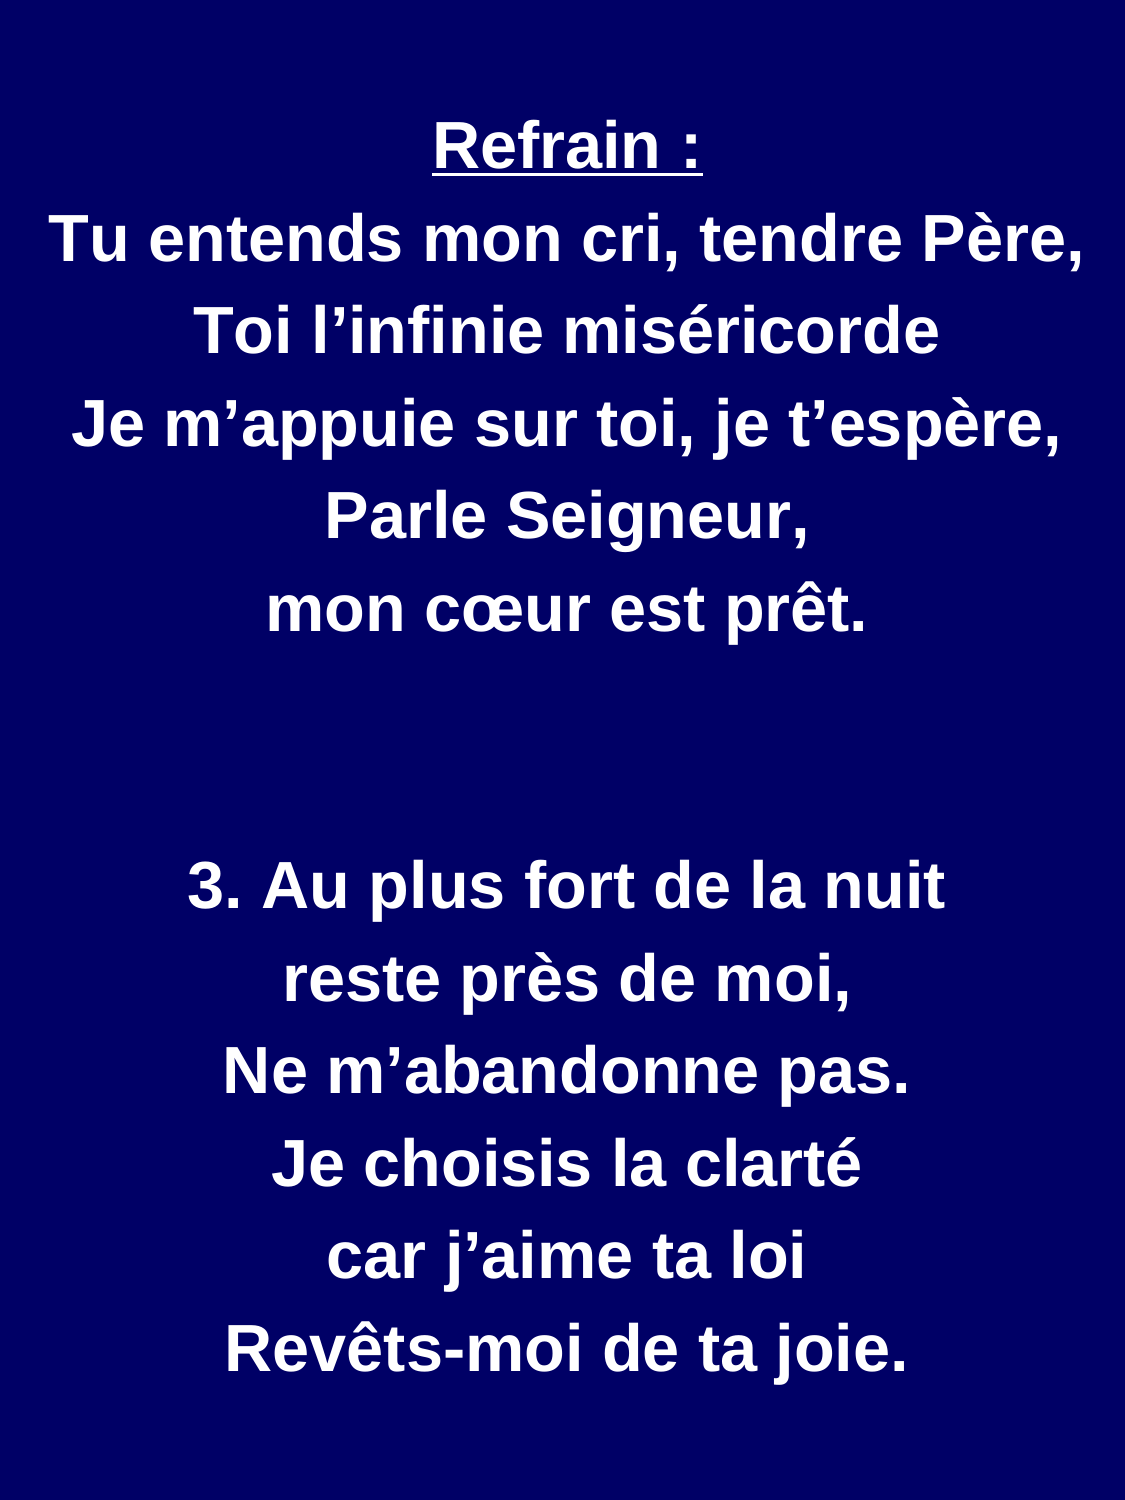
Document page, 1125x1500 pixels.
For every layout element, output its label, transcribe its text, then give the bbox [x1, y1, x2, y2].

text_box Refrain : Tu entends mon cri, tendre Père, Toi l’infinie miséricorde Je m’appuie sur toi, je t’espère, Parle Seigneur, mon cœur est prêt. 3. Au plus fort de la nuit reste près de moi, Ne m’abandonne pas. Je choisis la clarté car j’aime ta loi Revêts-moi de ta joie. [0, 94, 1125, 1339]
